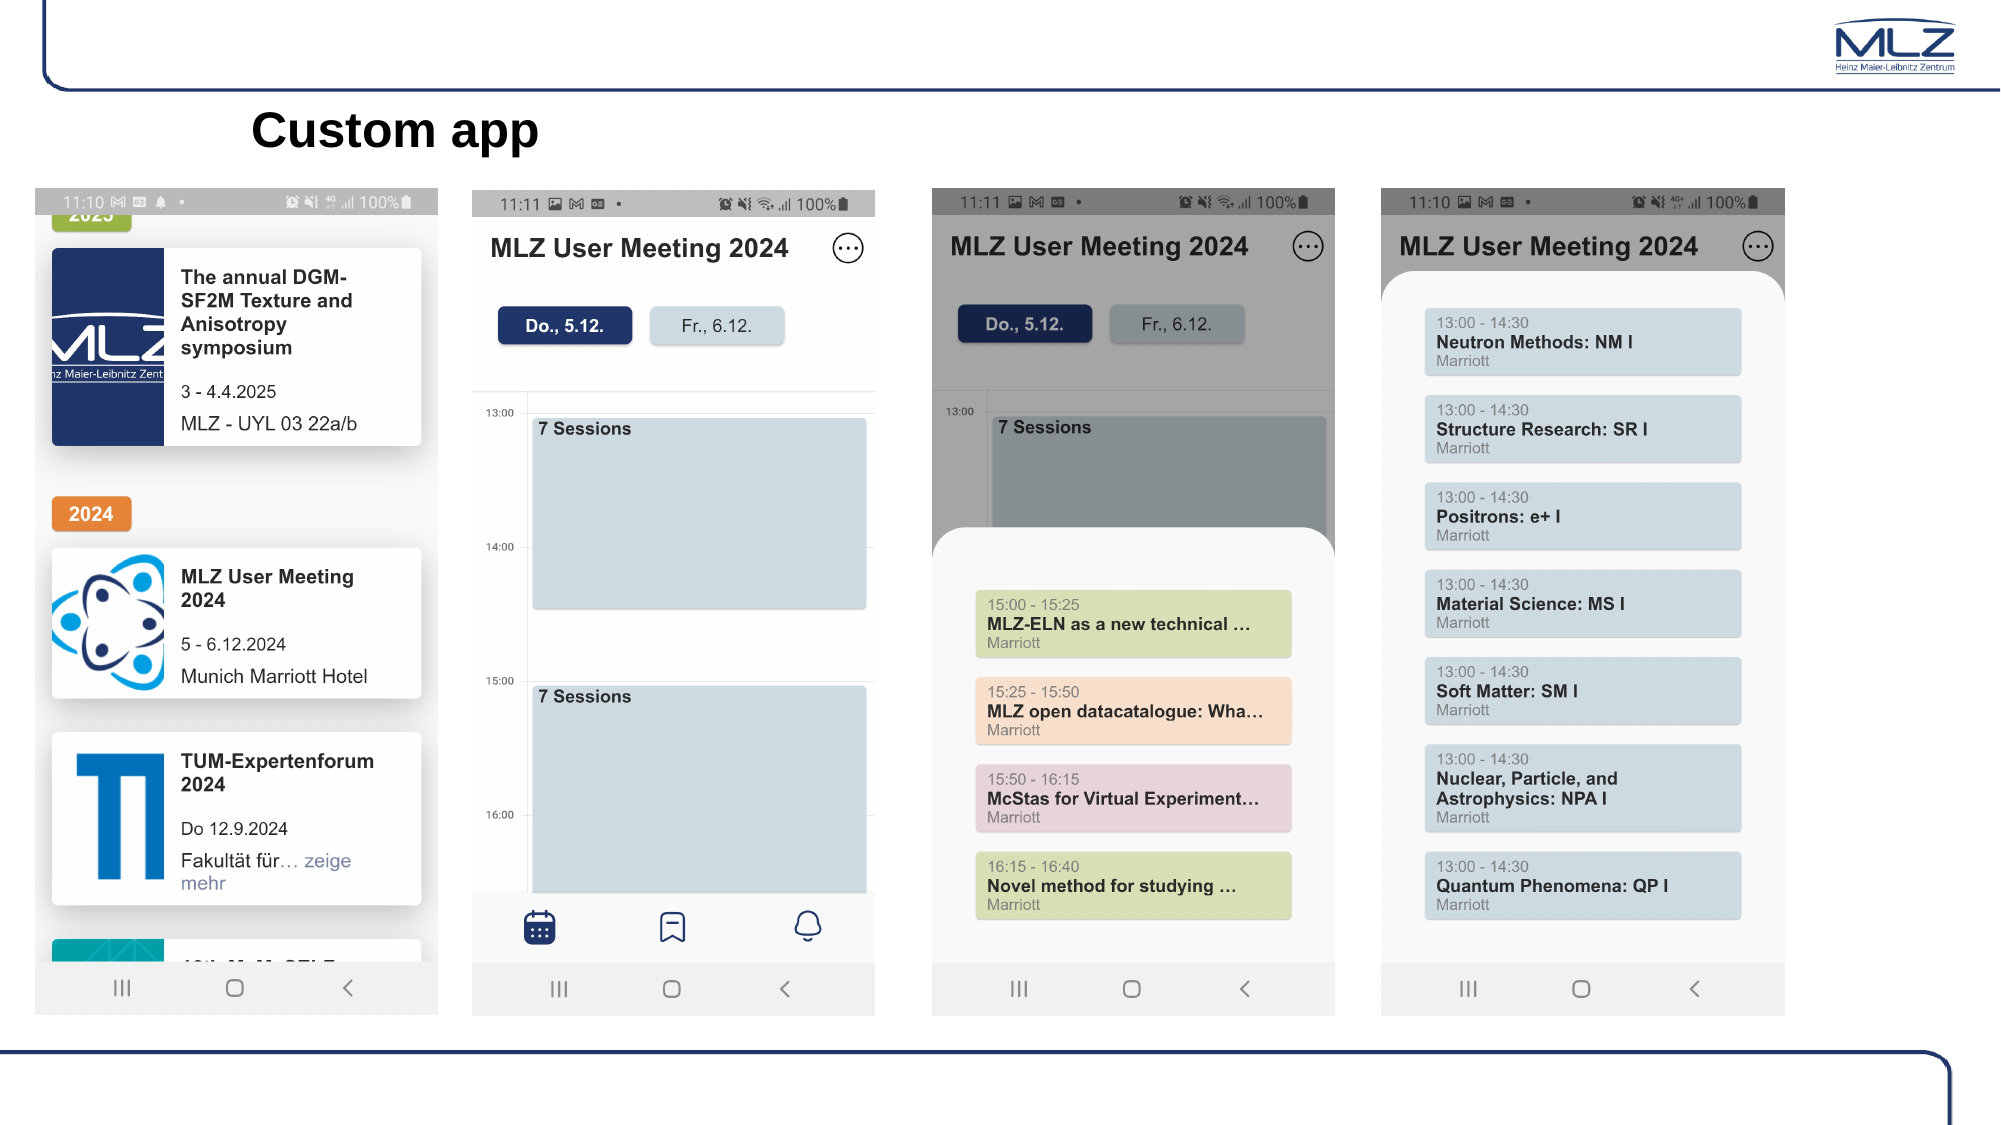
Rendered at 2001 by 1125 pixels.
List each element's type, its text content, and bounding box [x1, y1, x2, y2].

picture [35, 188, 438, 1015]
picture [1381, 188, 1785, 1016]
picture [0, 1050, 1953, 1125]
text_box Custom app [236, 94, 1453, 167]
picture [472, 190, 875, 1016]
picture [932, 188, 1335, 1016]
picture [42, 0, 2001, 92]
